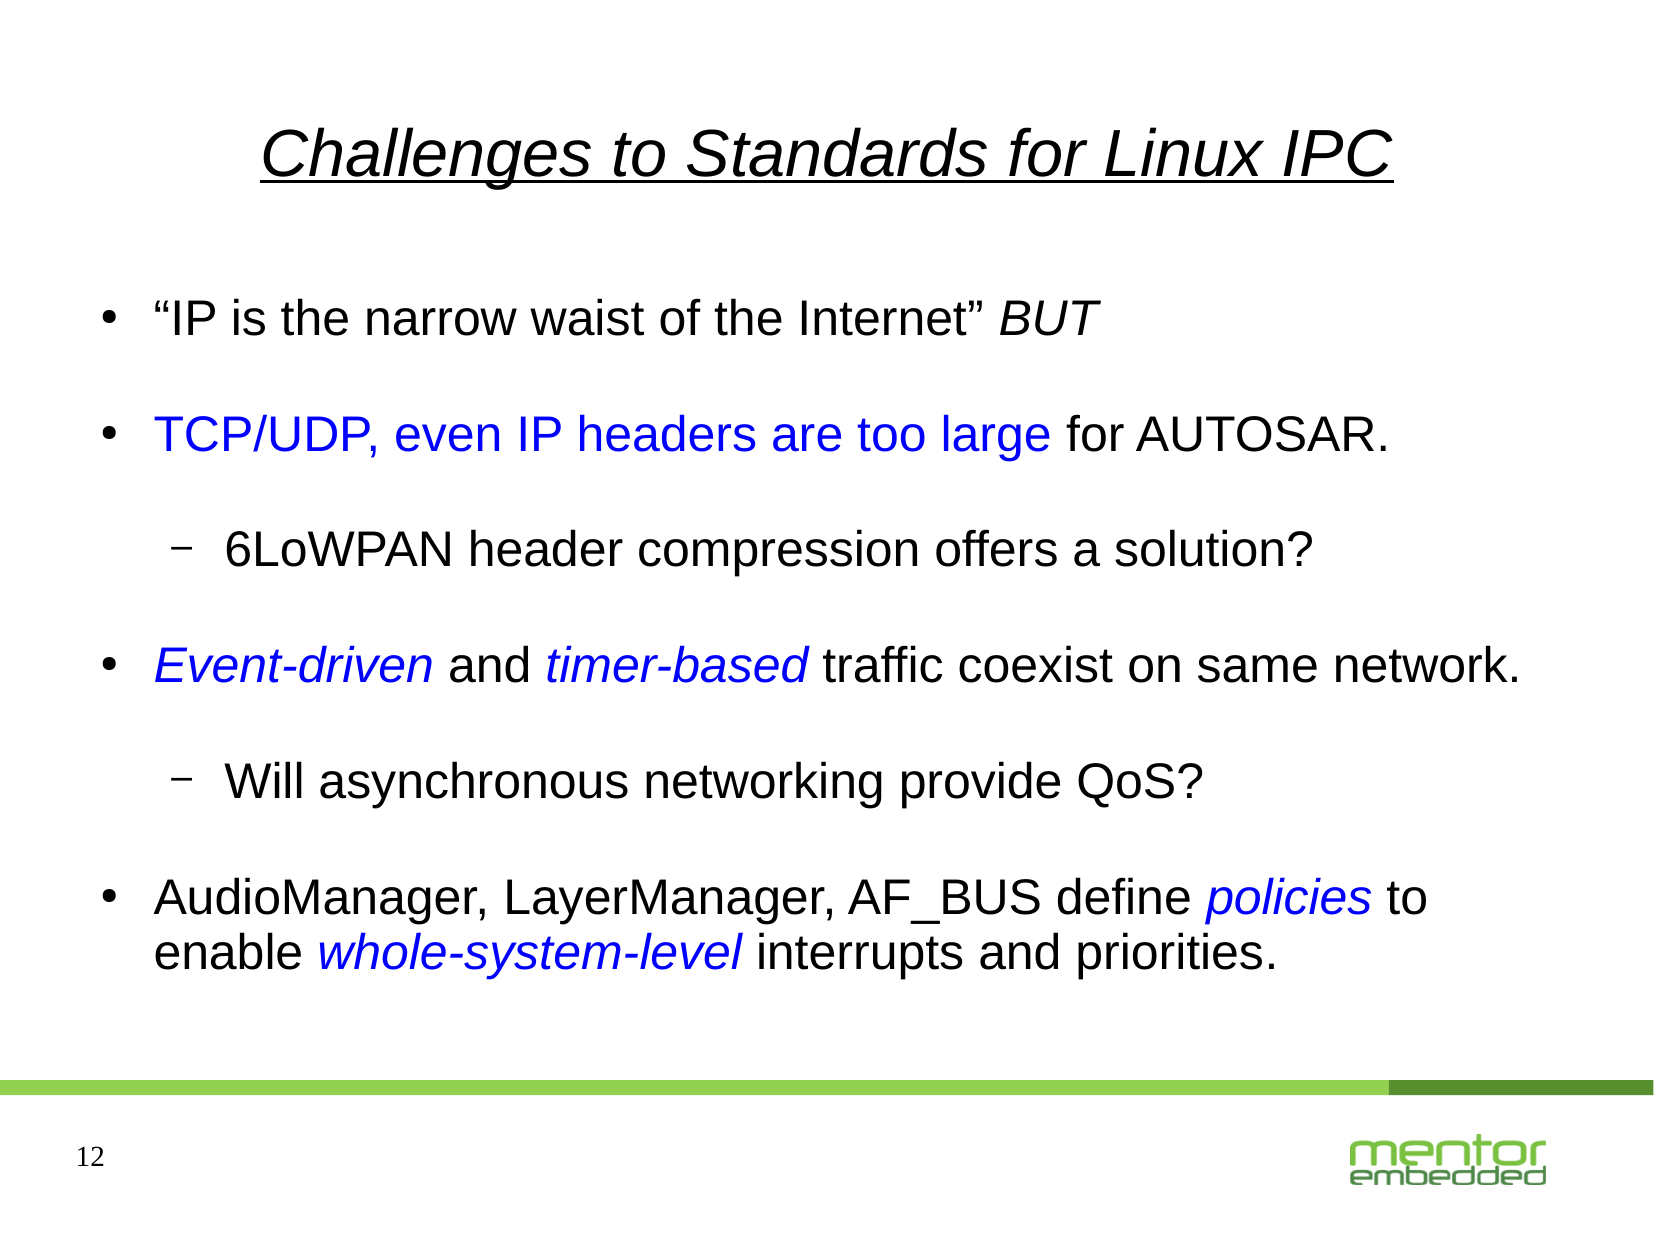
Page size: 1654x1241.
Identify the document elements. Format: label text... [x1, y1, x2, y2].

list “IP is the narrow waist of the Internet” BUT TCP/UDP, even IP headers are too large for AUTOSAR. 6LoWPAN header compression offers a solution? Event-driven and timer-based traffic coexist on same network. Will asynchronous networking provide QoS? AudioManager, LayerManager, AF_BUS define policies to enable whole-system-level interrupts and priorities. [82, 290, 1538, 1010]
title Challenges to Standards for Linux IPC [82, 49, 1571, 257]
picture [1350, 1134, 1546, 1185]
